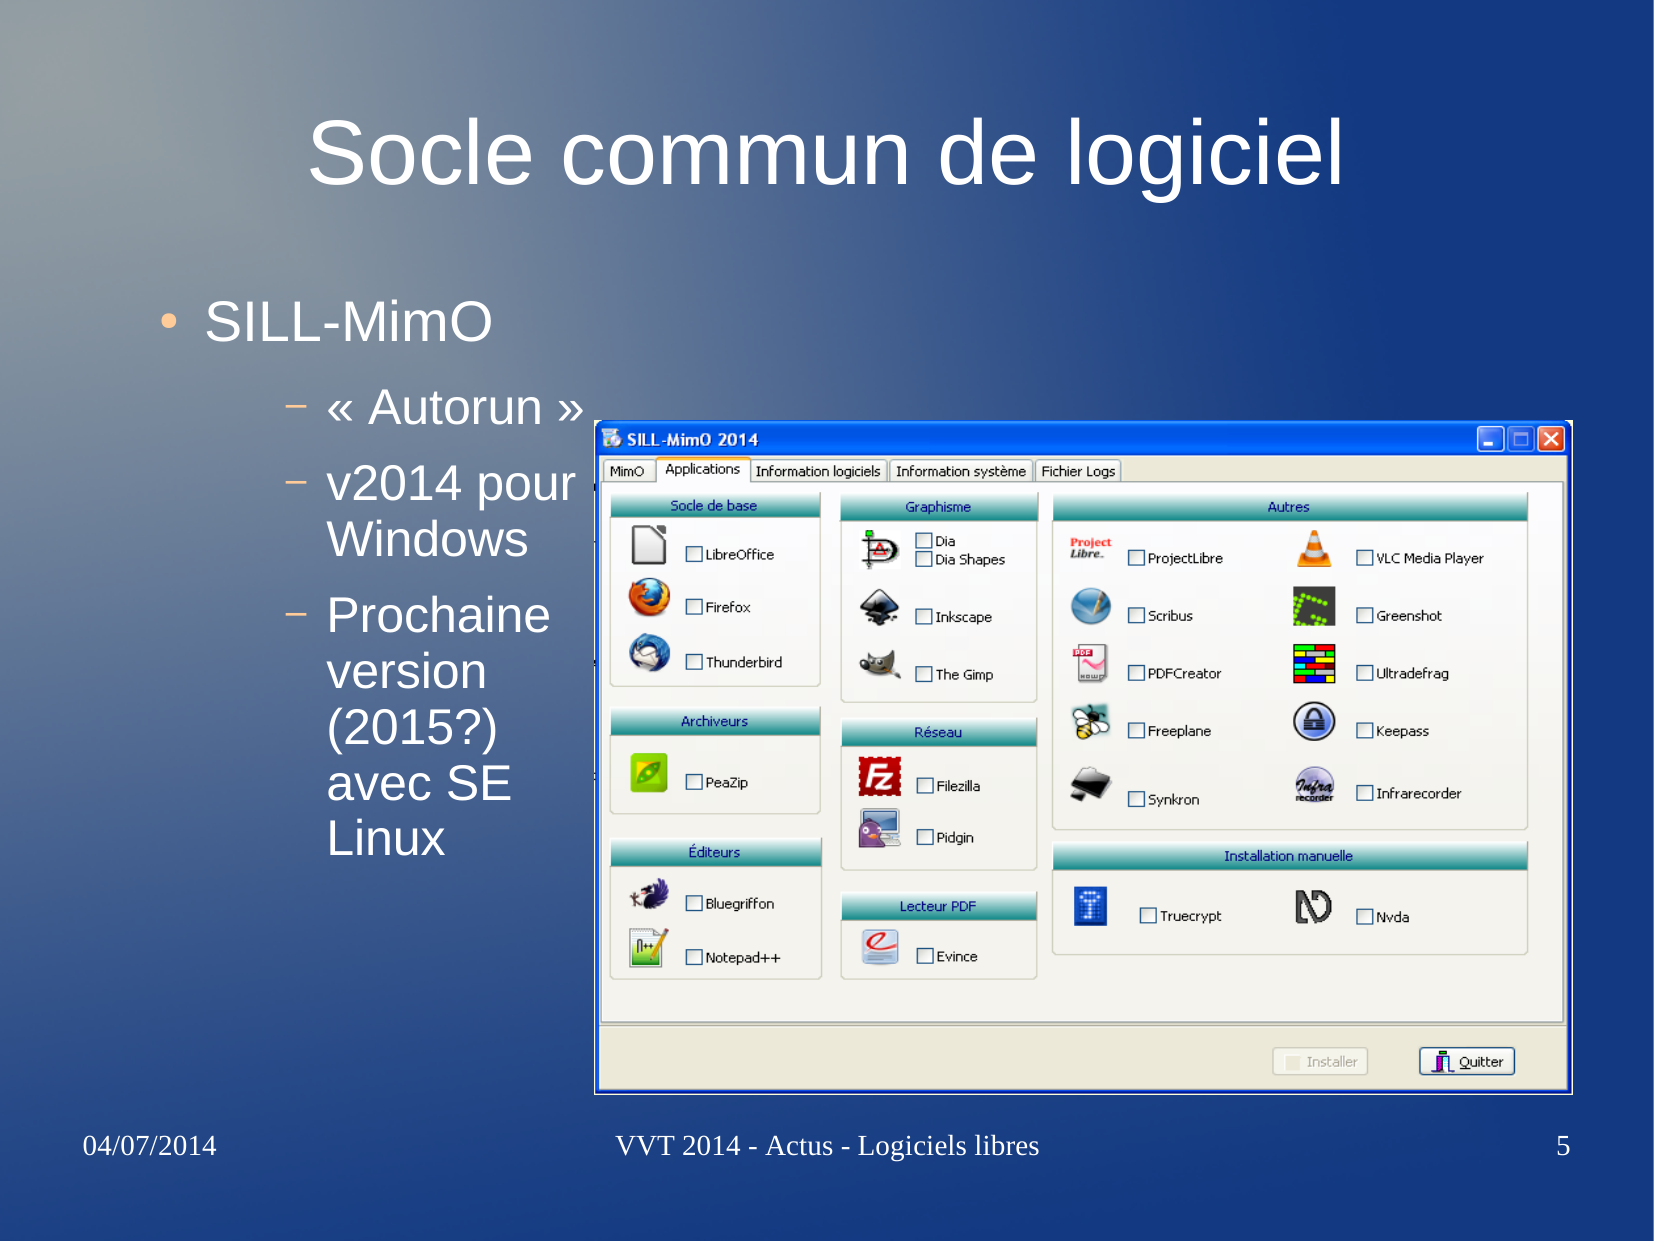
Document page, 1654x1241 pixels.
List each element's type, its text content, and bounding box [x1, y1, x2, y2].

title Socle commun de logiciel [82, 49, 1571, 257]
list SILL-MimO « Autorun » v2014 pour Windows Prochaine version (2015?) avec SE Linux [82, 290, 591, 1064]
picture [0, 0, 1654, 1241]
